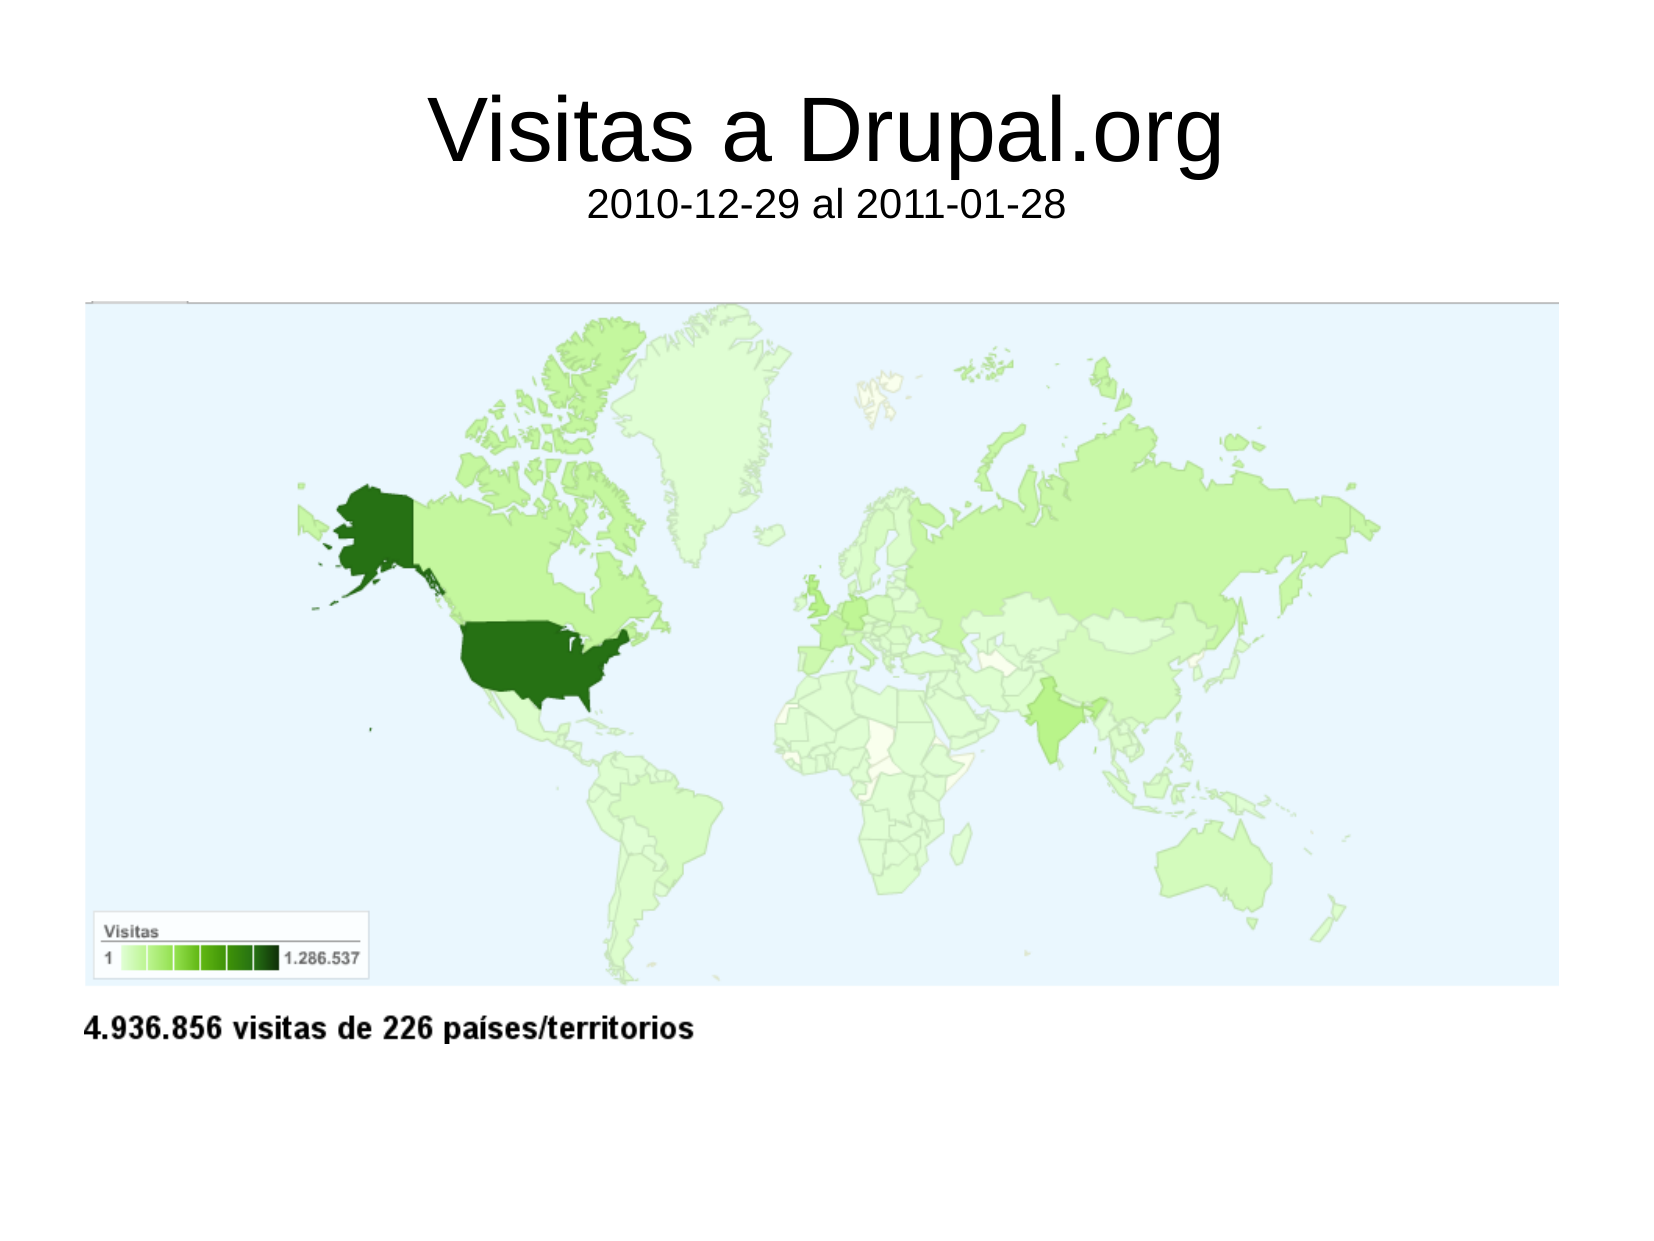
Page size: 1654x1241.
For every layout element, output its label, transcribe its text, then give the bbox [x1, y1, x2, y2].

picture [84, 301, 1559, 1044]
title Visitas a Drupal.org 2010-12-29 al 2011-01-28 [82, 56, 1571, 250]
